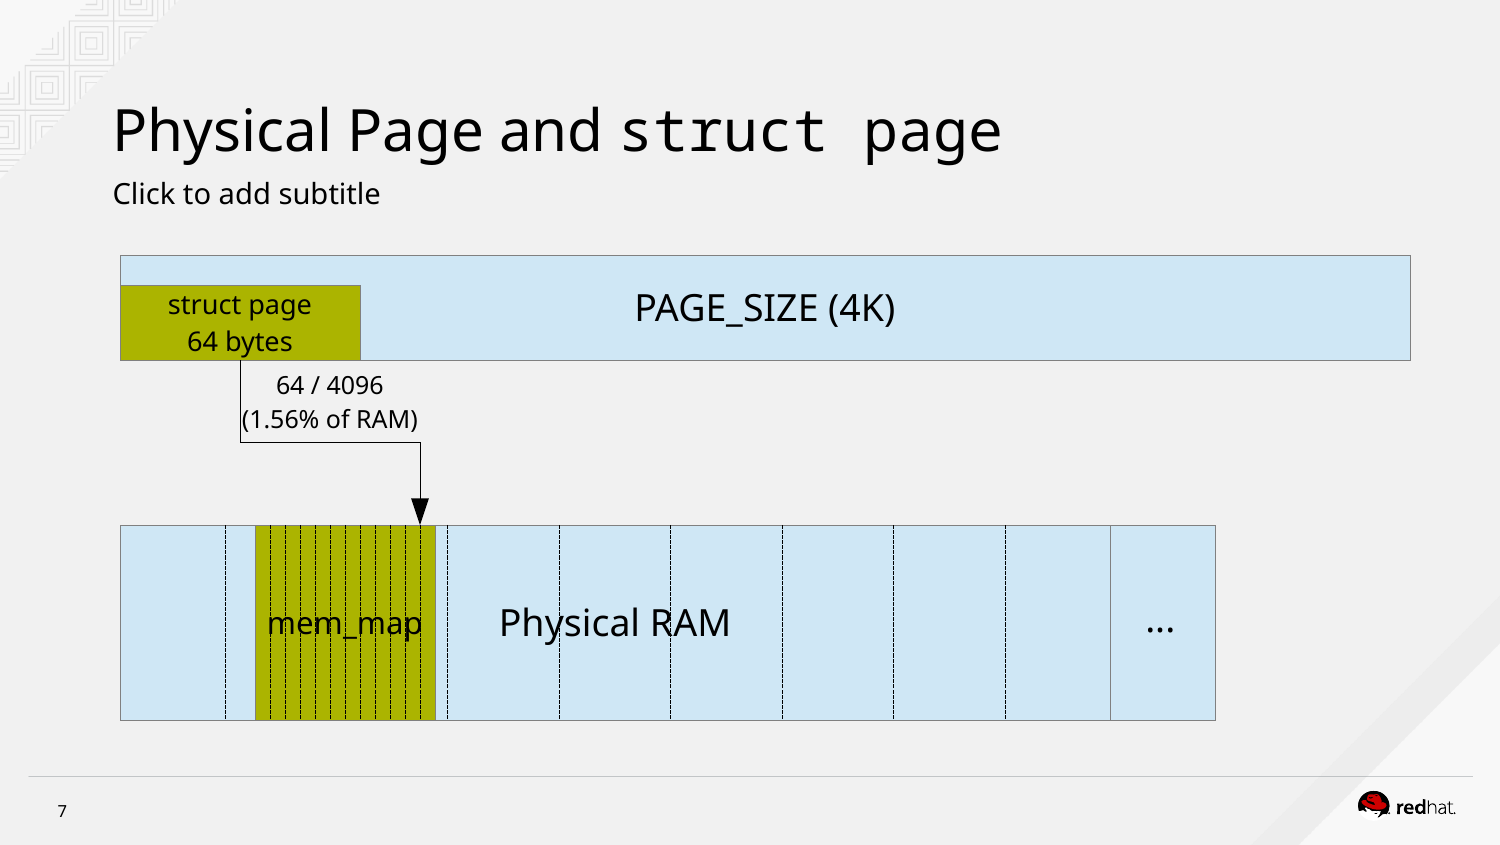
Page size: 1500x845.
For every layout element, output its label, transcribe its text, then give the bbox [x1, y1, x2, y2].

text_box PAGE_SIZE (4K) [120, 255, 1411, 361]
text_box Physical RAM [120, 525, 255, 721]
text_box ... [1130, 585, 1186, 648]
picture [0, 0, 1500, 845]
text_box Click to add subtitle [112, 173, 1388, 259]
text_box struct page 64 bytes [120, 285, 361, 361]
text_box Physical RAM [436, 525, 1110, 721]
text_box mem_map [255, 525, 436, 721]
text_box [1110, 525, 1216, 721]
title Physical Page and struct page [112, 0, 1388, 169]
